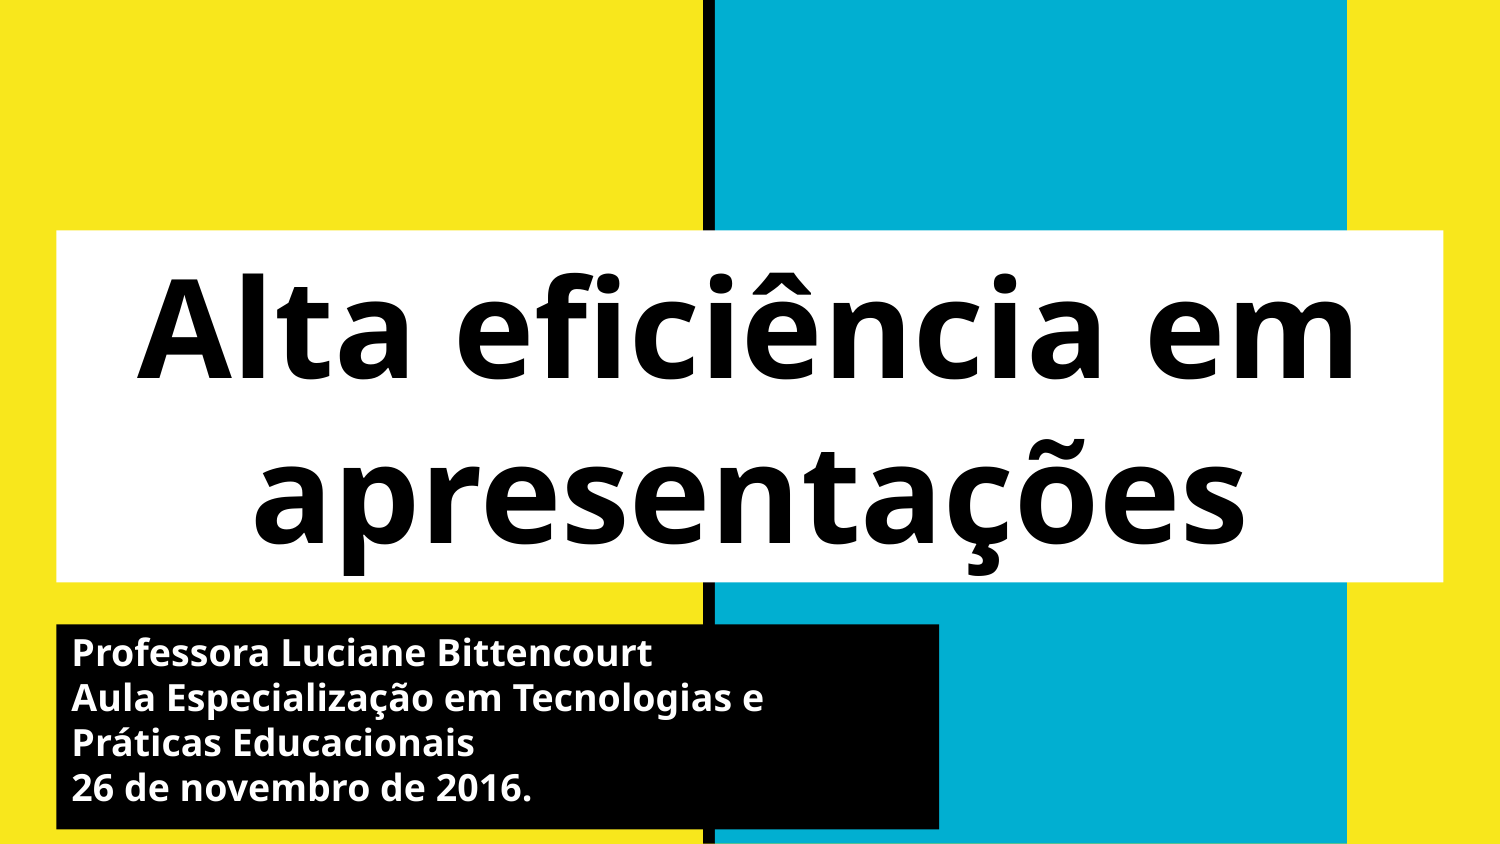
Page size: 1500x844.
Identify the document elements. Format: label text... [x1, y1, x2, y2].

title Alta eficiência em apresentações [56, 230, 1444, 583]
subtitle Professora Luciane Bittencourt Aula Especialização em Tecnologias e Práticas Educacionais 26 de novembro de 2016. [56, 624, 940, 830]
